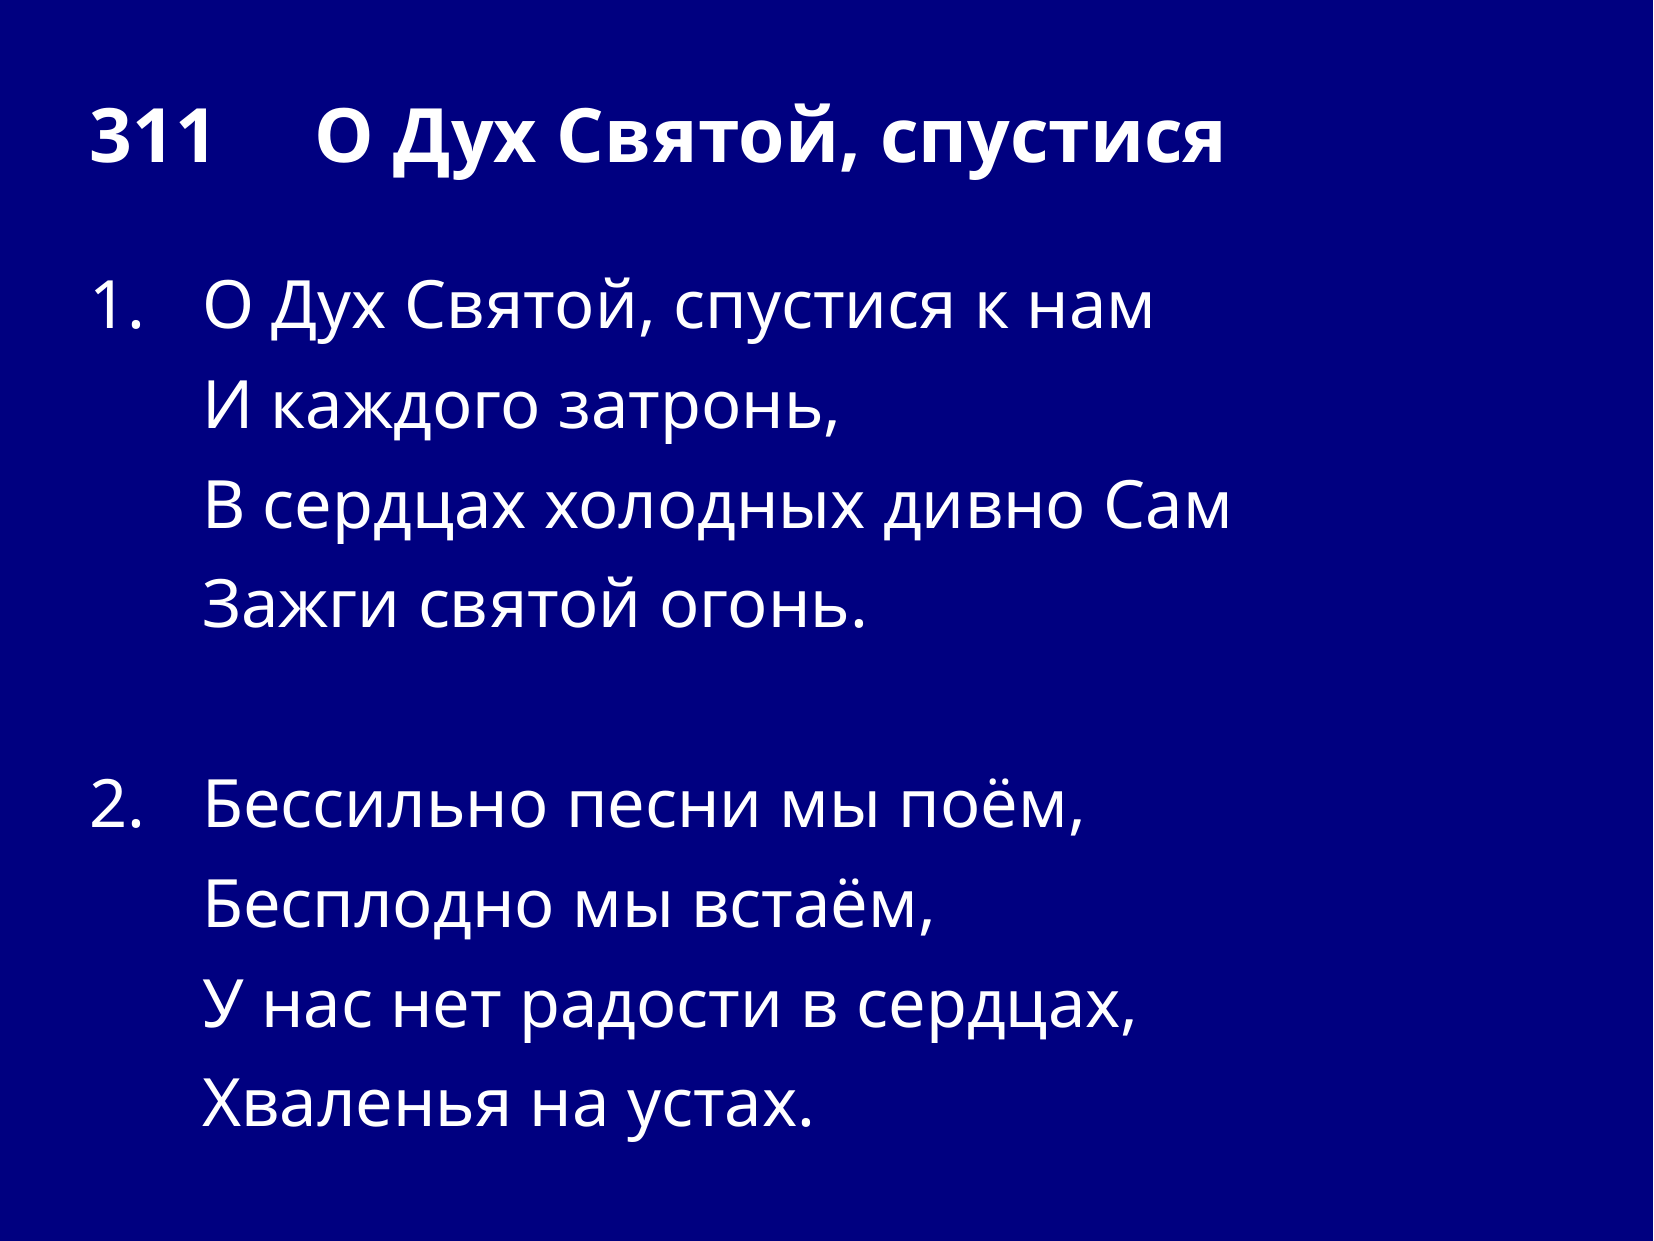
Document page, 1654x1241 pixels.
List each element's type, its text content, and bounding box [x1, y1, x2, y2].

text_box 1. О Дух Святой, спустися к нам И каждого затронь, В сердцах холодных дивно Сам Зажги святой огонь. 2. Бессильно песни мы поём, Бесплодно мы встаём, У нас нет радости в сердцах, Хваленья на устах. [75, 188, 1576, 1163]
text_box 311 О Дух Святой, спустися [75, 75, 1576, 188]
